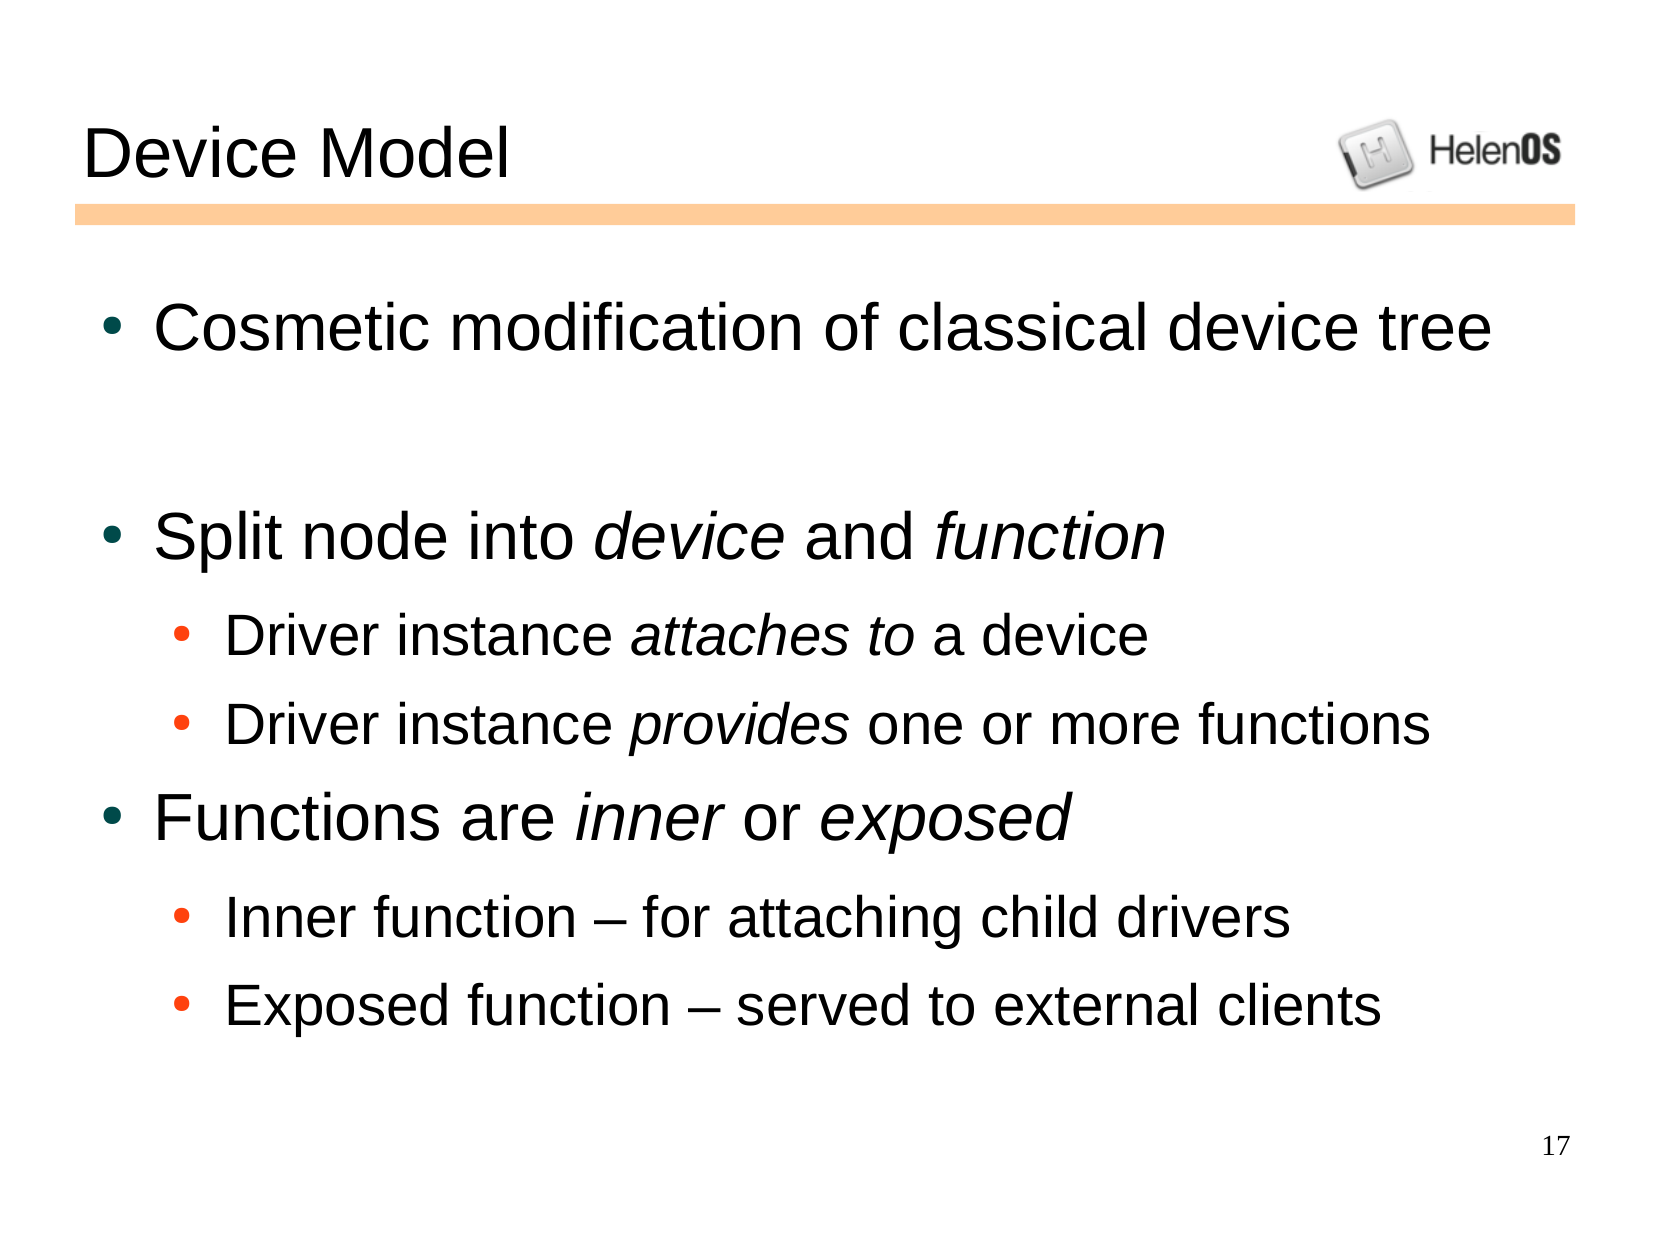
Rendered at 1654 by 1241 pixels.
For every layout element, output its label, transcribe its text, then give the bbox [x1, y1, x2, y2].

title Device Model [82, 49, 1571, 257]
list Cosmetic modification of classical device tree Split node into device and function Driver instance attaches to a device Driver instance provides one or more functions Functions are inner or exposed Inner function – for attaching child drivers Exposed function – served to external clients [82, 290, 1571, 1109]
